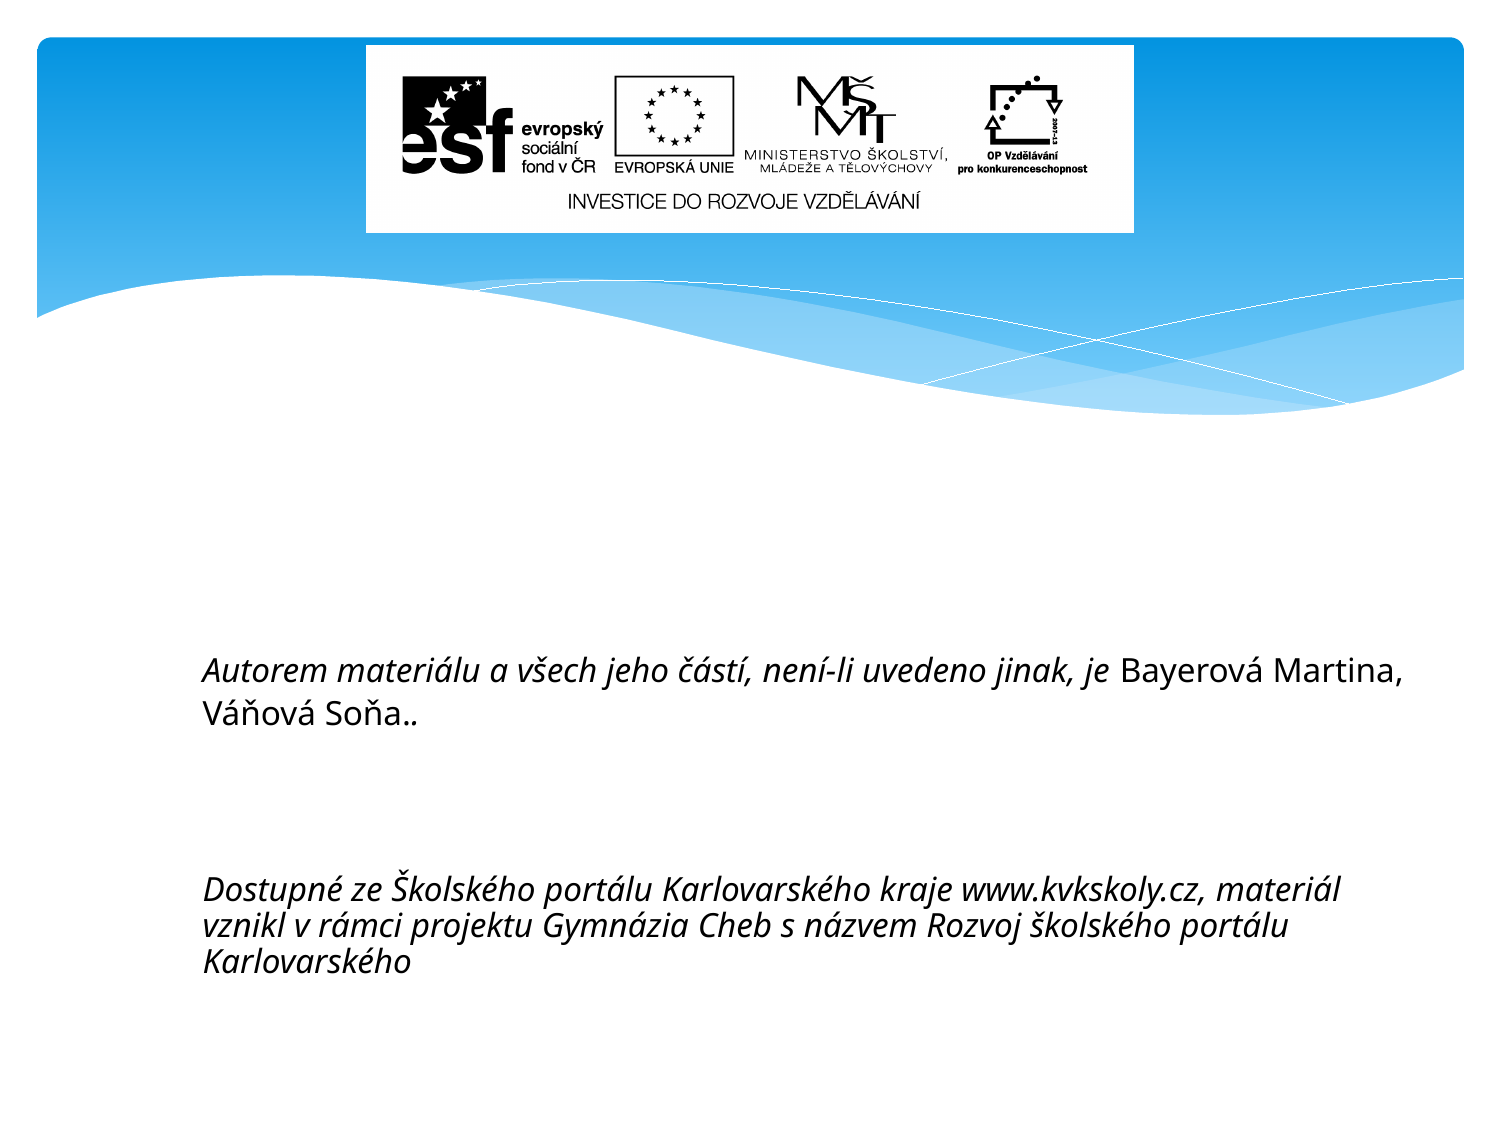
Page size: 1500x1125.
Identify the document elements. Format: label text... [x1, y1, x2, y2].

picture [366, 46, 1134, 233]
list Autorem materiálu a všech jeho částí, není-li uvedeno jinak, je Bayerová Martina, Váňová Soňa.. Dostupné ze Školského portálu Karlovarského kraje www.kvkskoly.cz, materiál vznikl v rámci projektu Gymnázia Cheb s názvem Rozvoj školského portálu Karlovarského kraje [75, 262, 1426, 1005]
